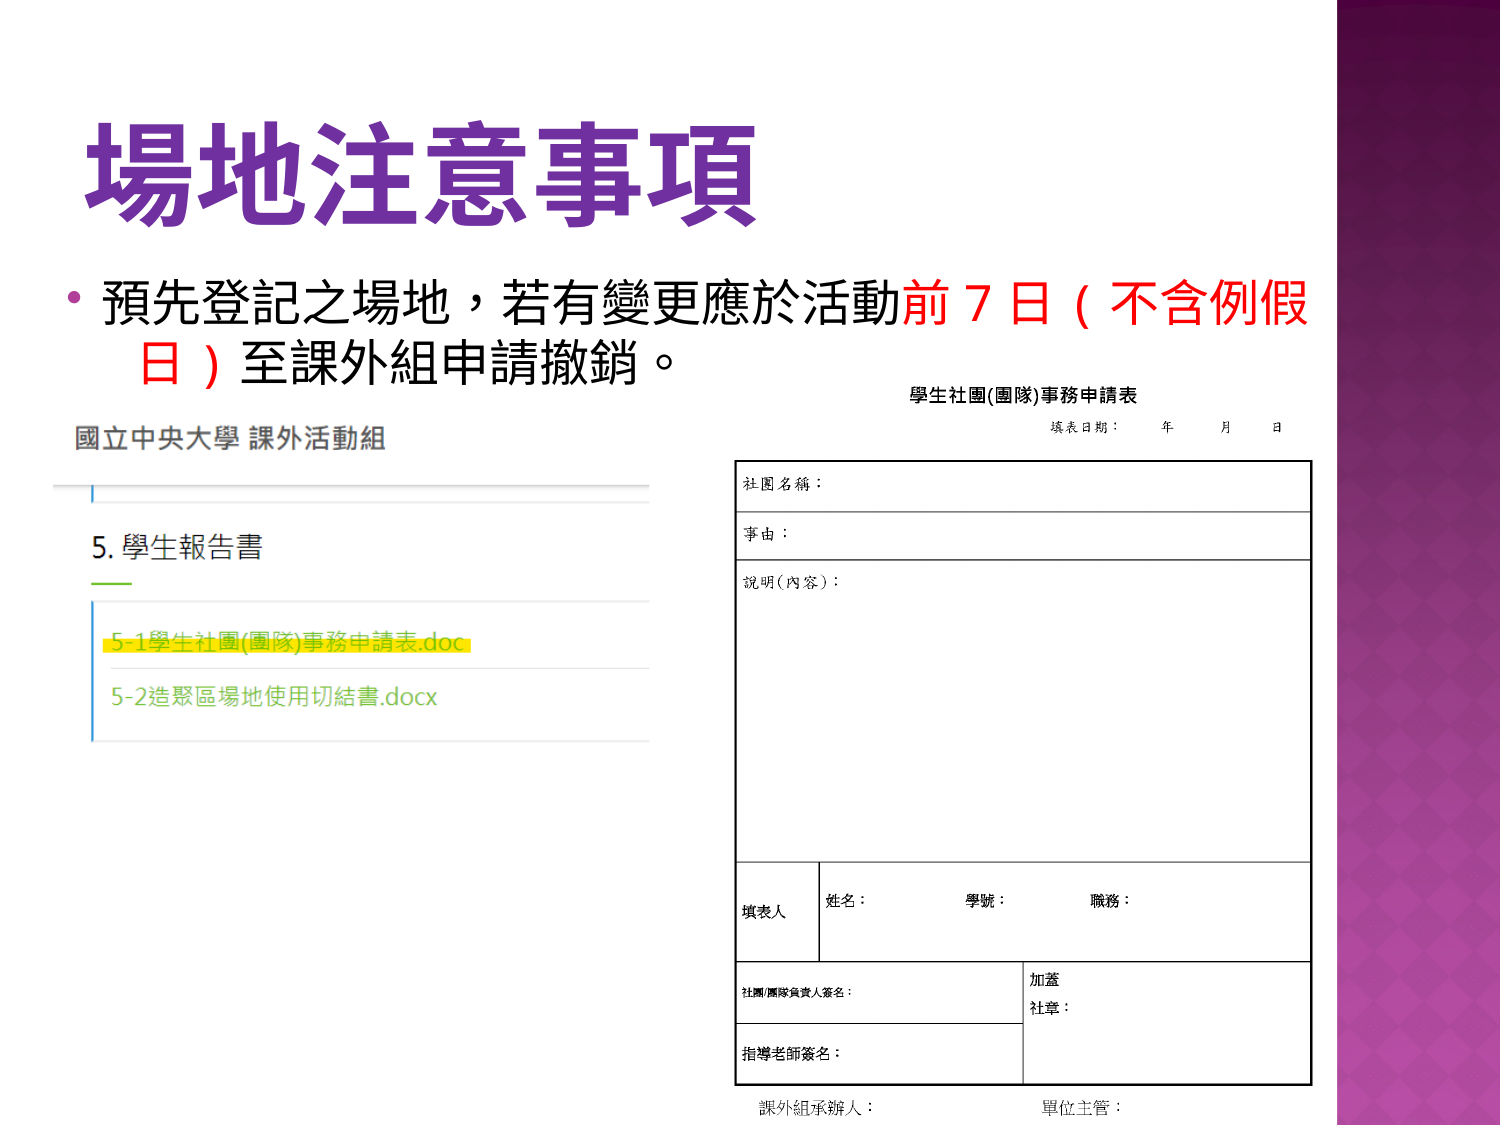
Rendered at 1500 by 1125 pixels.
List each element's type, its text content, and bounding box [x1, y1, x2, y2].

title 場地注意事項 [75, 52, 1263, 241]
list 預先登記之場地，若有變更應於活動前7日(不含例假日)至課外組申請撤銷。 [53, 264, 1365, 1060]
picture [726, 376, 1327, 1125]
picture [53, 408, 650, 760]
